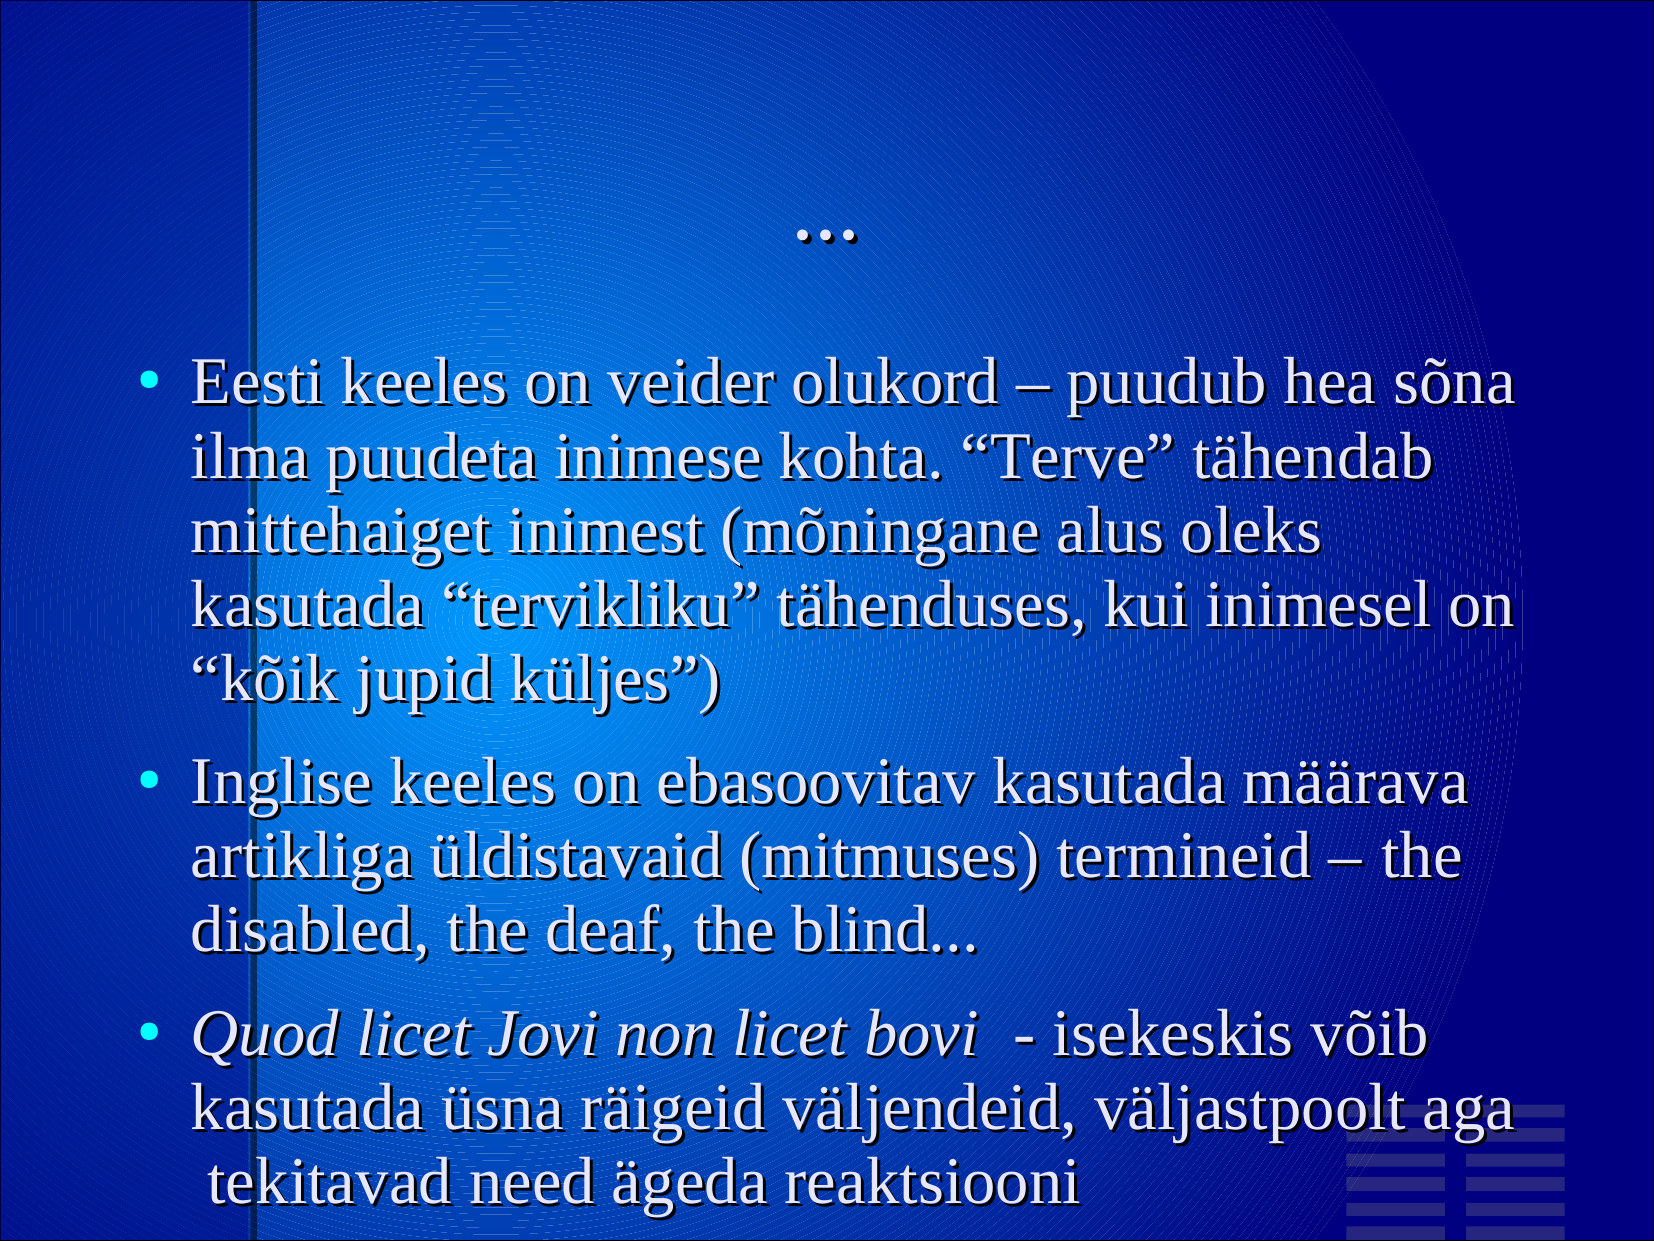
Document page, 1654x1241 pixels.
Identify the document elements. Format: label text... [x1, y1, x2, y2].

title ... [119, 112, 1533, 305]
list Eesti keeles on veider olukord – puudub hea sõna ilma puudeta inimese kohta. “Terve” tähendab mittehaiget inimest (mõningane alus oleks kasutada “tervikliku” tähenduses, kui inimesel on “kõik jupid küljes”) Inglise keeles on ebasoovitav kasutada määrava artikliga üldistavaid (mitmuses) termineid – the disabled, the deaf, the blind... Quod licet Jovi non licet bovi - isekeskis võib kasutada üsna räigeid väljendeid, väljastpoolt aga tekitavad need ägeda reaktsiooni [119, 344, 1533, 1219]
